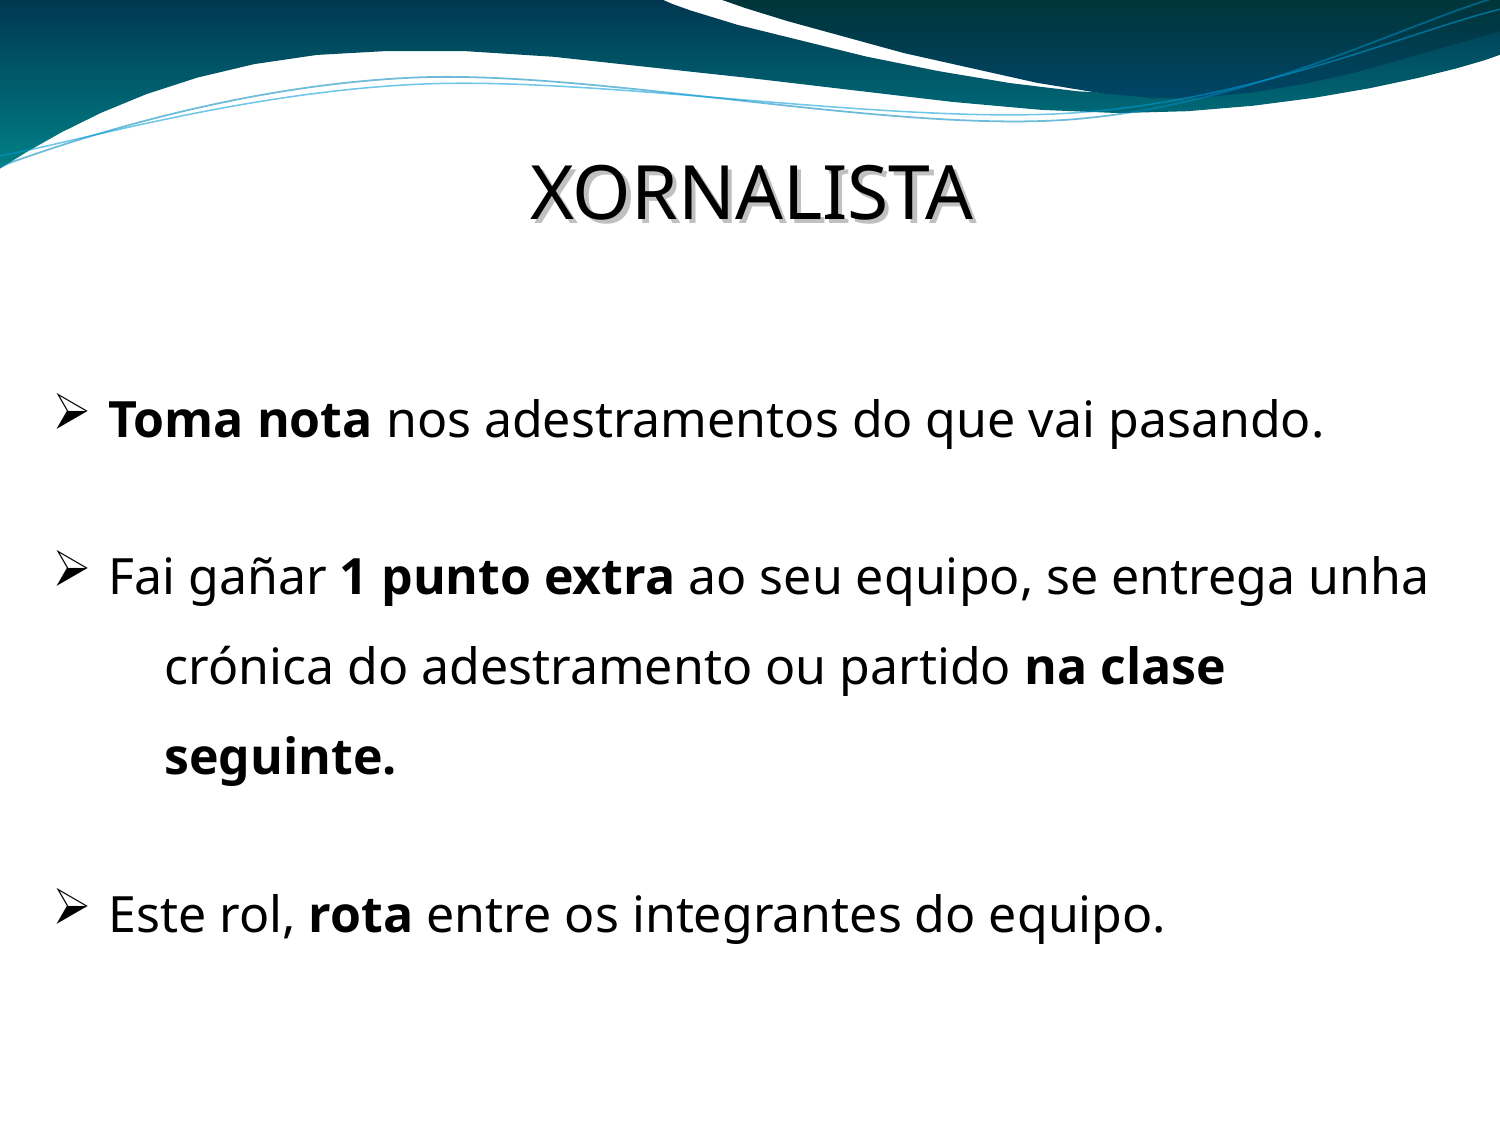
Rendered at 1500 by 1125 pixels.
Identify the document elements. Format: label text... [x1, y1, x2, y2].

text_box XORNALISTA [214, 137, 1289, 242]
text_box Toma nota nos adestramentos do que vai pasando. Fai gañar 1 punto extra ao seu equipo, se entrega unha crónica do adestramento ou partido na clase seguinte. Este rol, rota entre os integrantes do equipo. [37, 350, 1467, 950]
